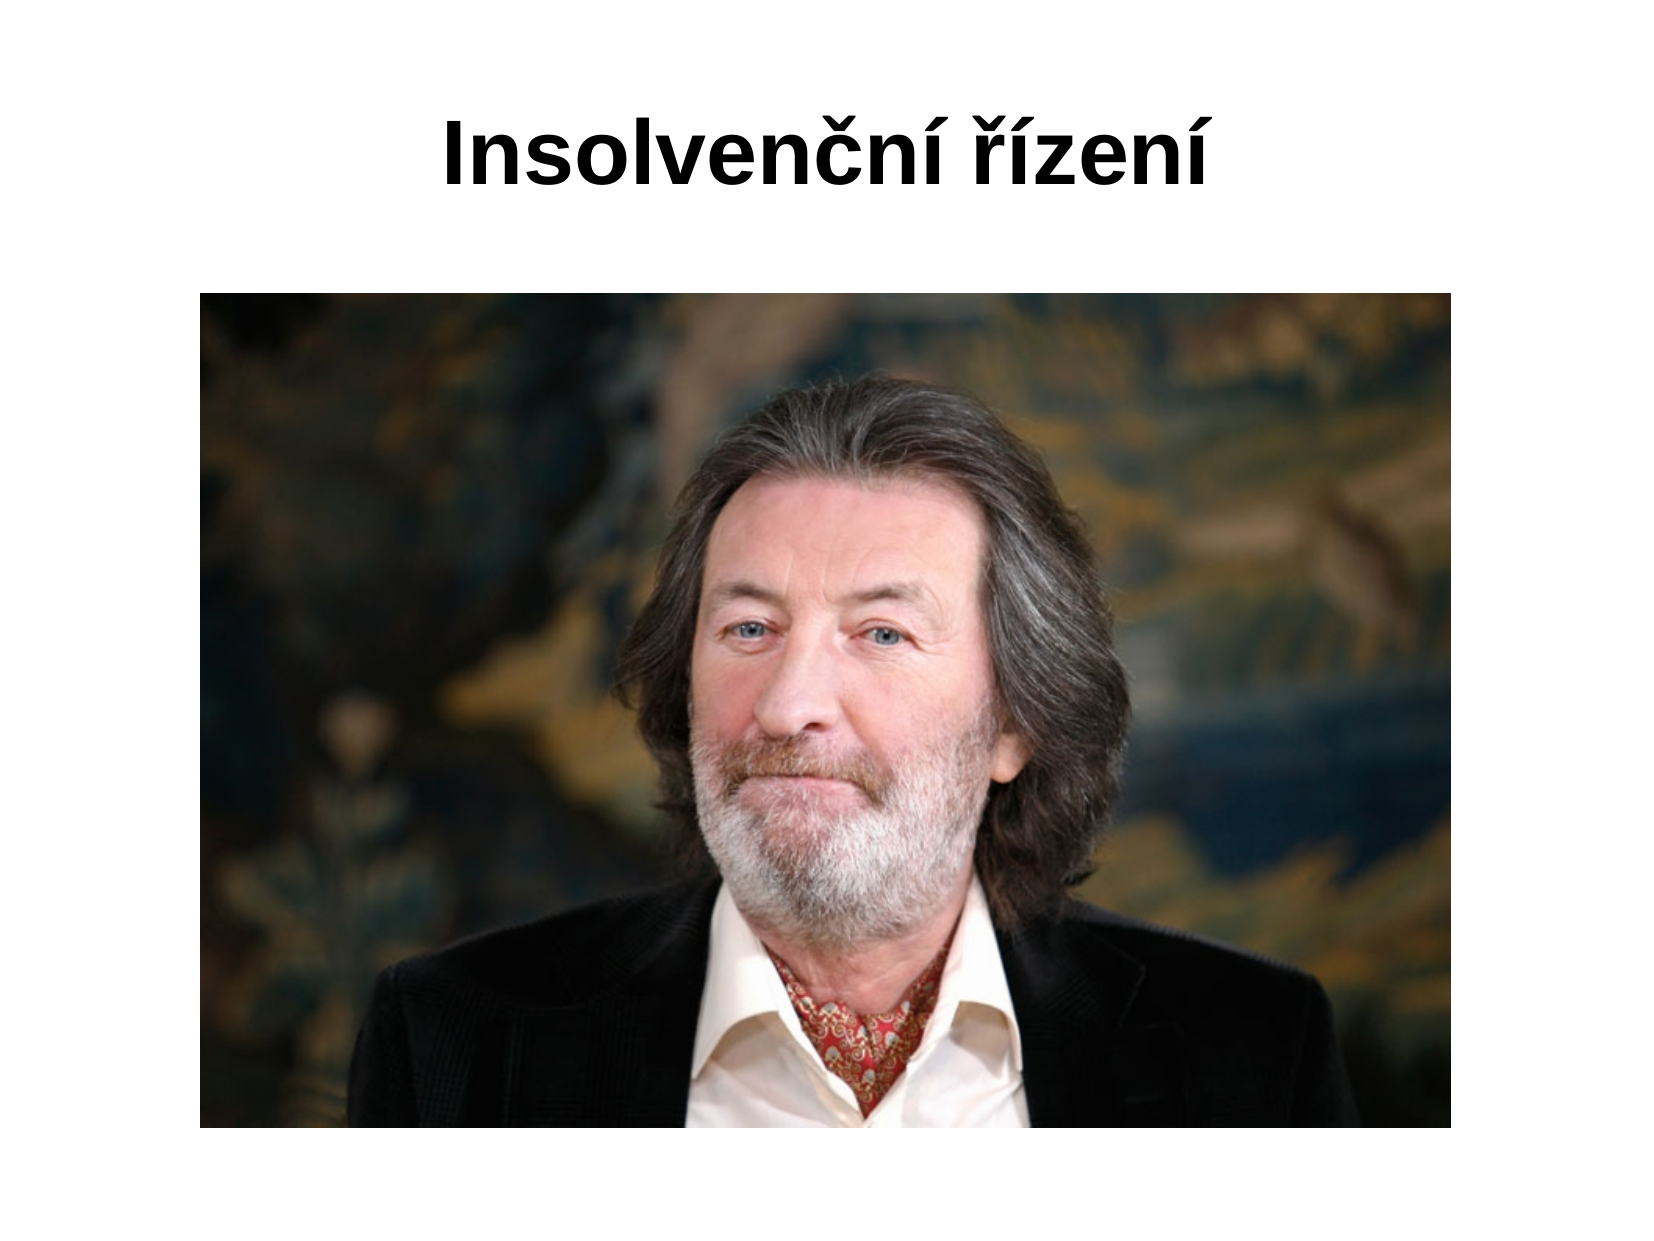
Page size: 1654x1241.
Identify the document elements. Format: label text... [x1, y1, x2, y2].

title Insolvenční řízení [82, 49, 1571, 257]
subtitle n [82, 290, 1571, 1109]
picture [200, 1109, 1451, 1128]
